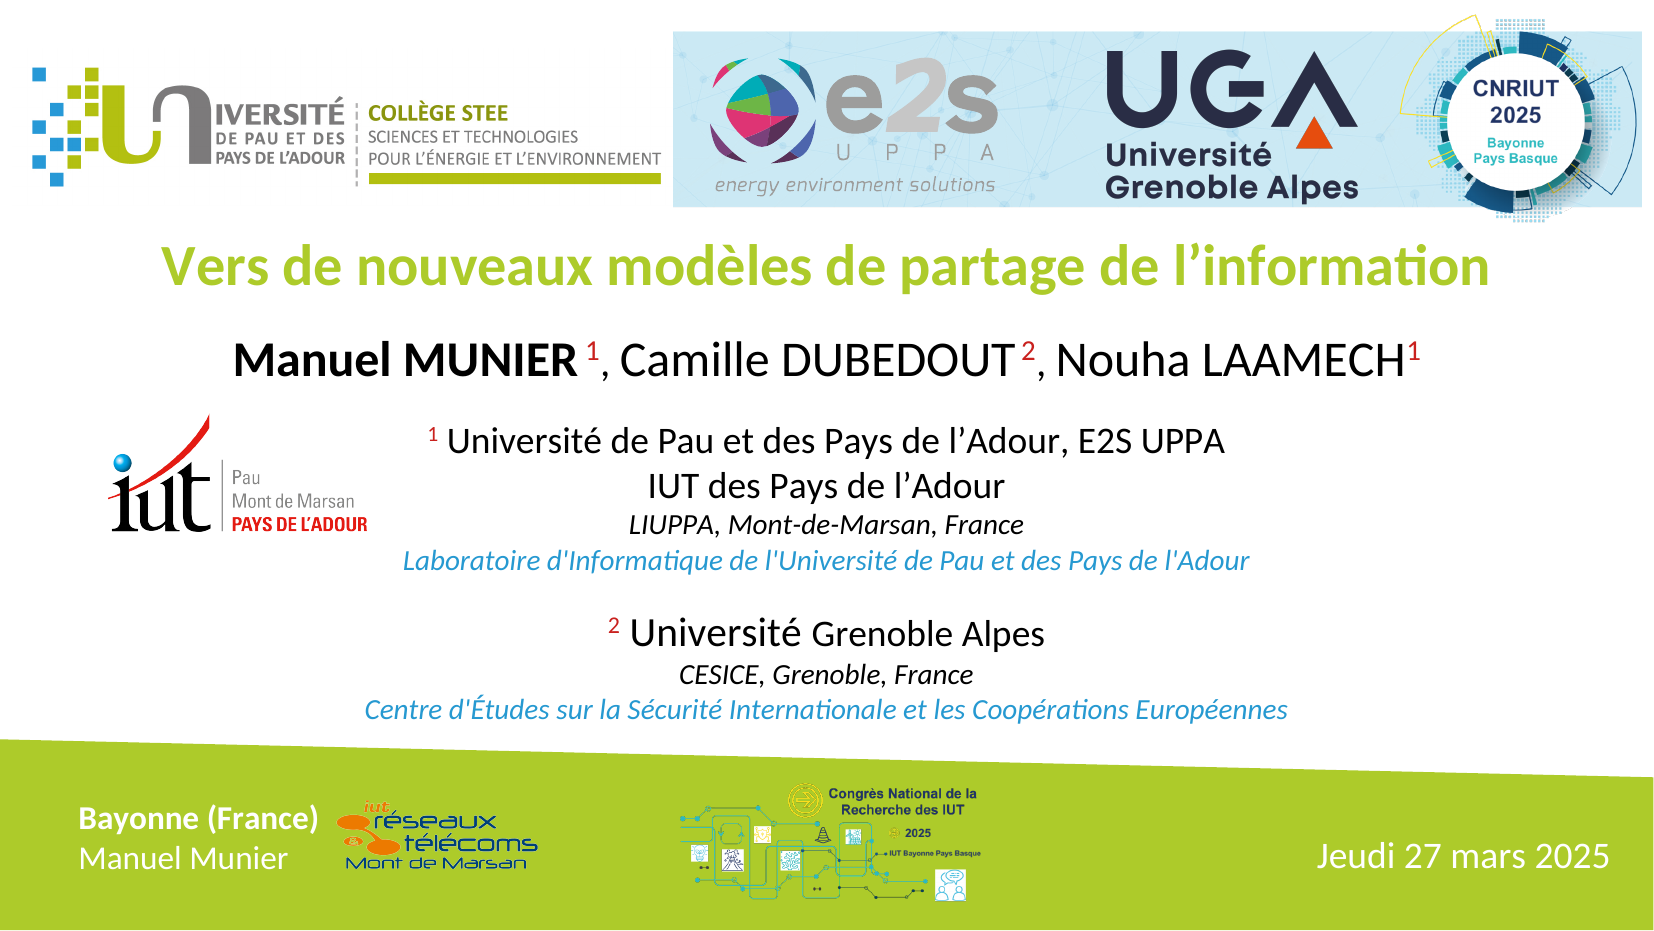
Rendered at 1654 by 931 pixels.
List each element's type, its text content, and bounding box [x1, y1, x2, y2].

text_box [0, 739, 1654, 931]
picture [661, 775, 993, 931]
picture [108, 413, 367, 532]
picture [318, 795, 556, 875]
text_box Jeudi 27 mars 2025 [993, 823, 1626, 884]
text_box Vers de nouveaux modèles de partage de l’information Manuel MUNIER 1, Camille DUBEDOUT 2, Nouha LAAMECH1 1 Université de Pau et des Pays de l’Adour, E2S UPPA IUT des Pays de l’Adour LIUPPA, Mont-de-Marsan, France Laboratoire d'Informatique de l'Université de Pau et des Pays de l'Adour 2 Université Grenoble Alpes CESICE, Grenoble, France Centre d'Études sur la Sécurité Internationale et les Coopérations Européennes [89, 219, 1565, 733]
text_box Bayonne (France) Manuel Munier [63, 788, 650, 884]
picture [12, 11, 1642, 224]
